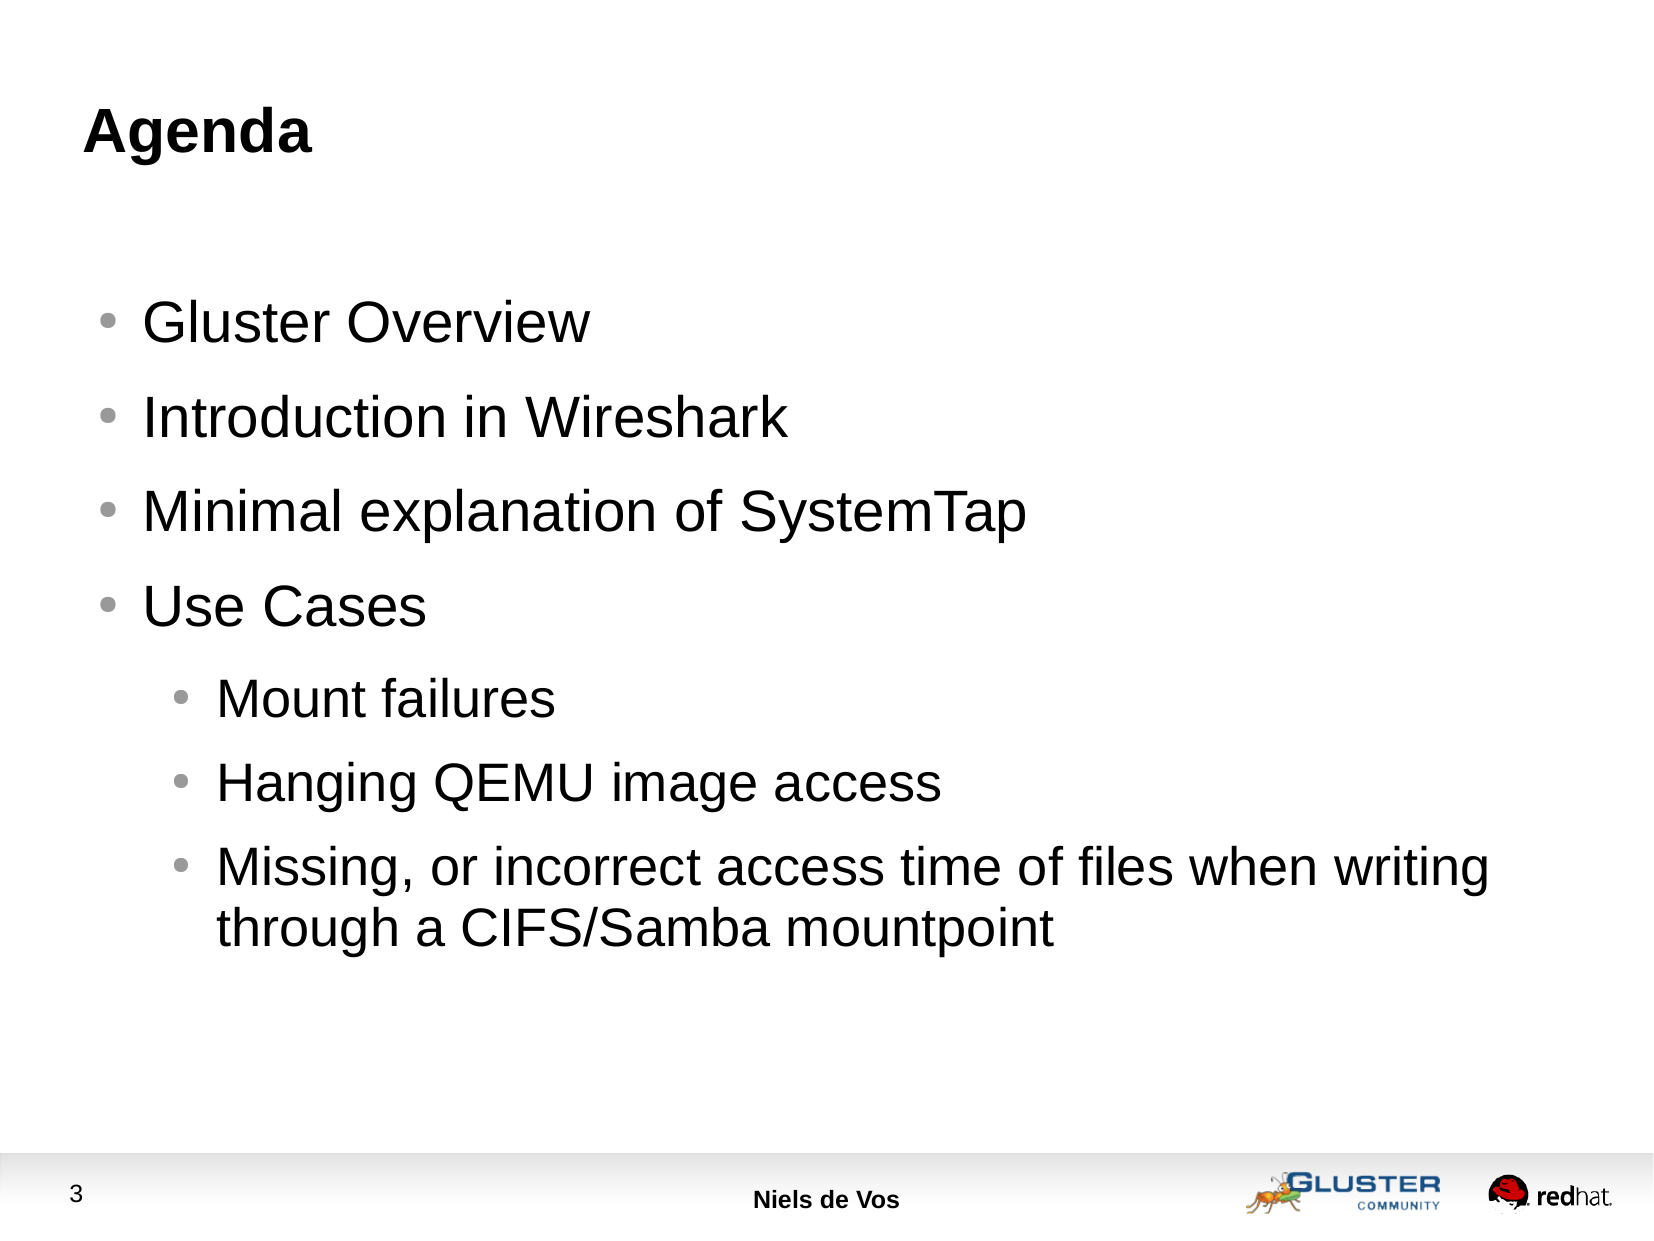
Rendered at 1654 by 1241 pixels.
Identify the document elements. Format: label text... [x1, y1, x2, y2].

picture [0, 1153, 1654, 1238]
list Gluster Overview Introduction in Wireshark Minimal explanation of SystemTap Use Cases Mount failures Hanging QEMU image access Missing, or incorrect access time of files when writing through a CIFS/Samba mountpoint [82, 290, 1571, 1109]
title Agenda [82, 37, 1571, 226]
